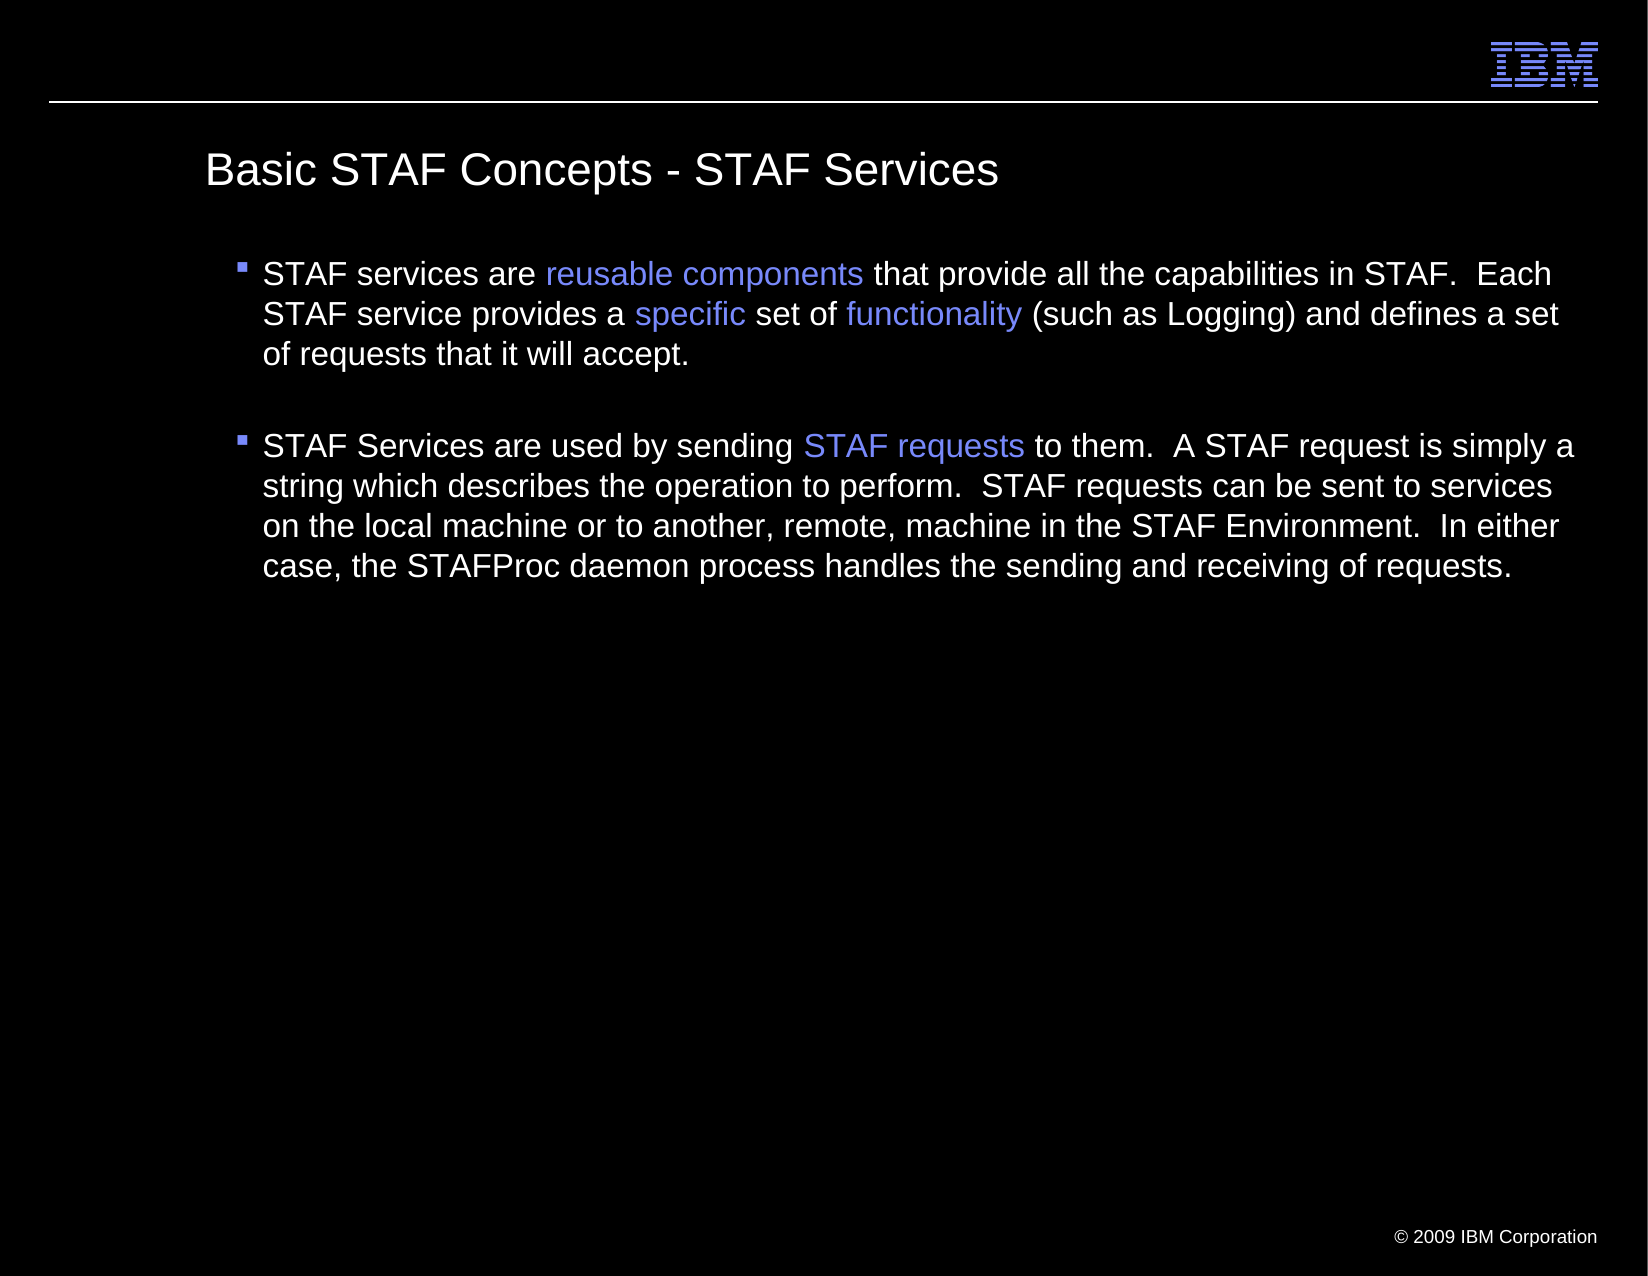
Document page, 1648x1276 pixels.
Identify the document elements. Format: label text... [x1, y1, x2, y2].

text_box STAF services are reusable components that provide all the capabilities in STAF. Each STAF service provides a specific set of functionality (such as Logging) and defines a set of requests that it will accept. STAF Services are used by sending STAF requests to them. A STAF request is simply a string which describes the operation to perform. STAF requests can be sent to services on the local machine or to another, remote, machine in the STAF Environment. In either case, the STAFProc daemon process handles the sending and receiving of requests. [235, 252, 1584, 585]
picture [1491, 42, 1598, 87]
title Basic STAF Concepts - STAF Services [188, 137, 1648, 231]
